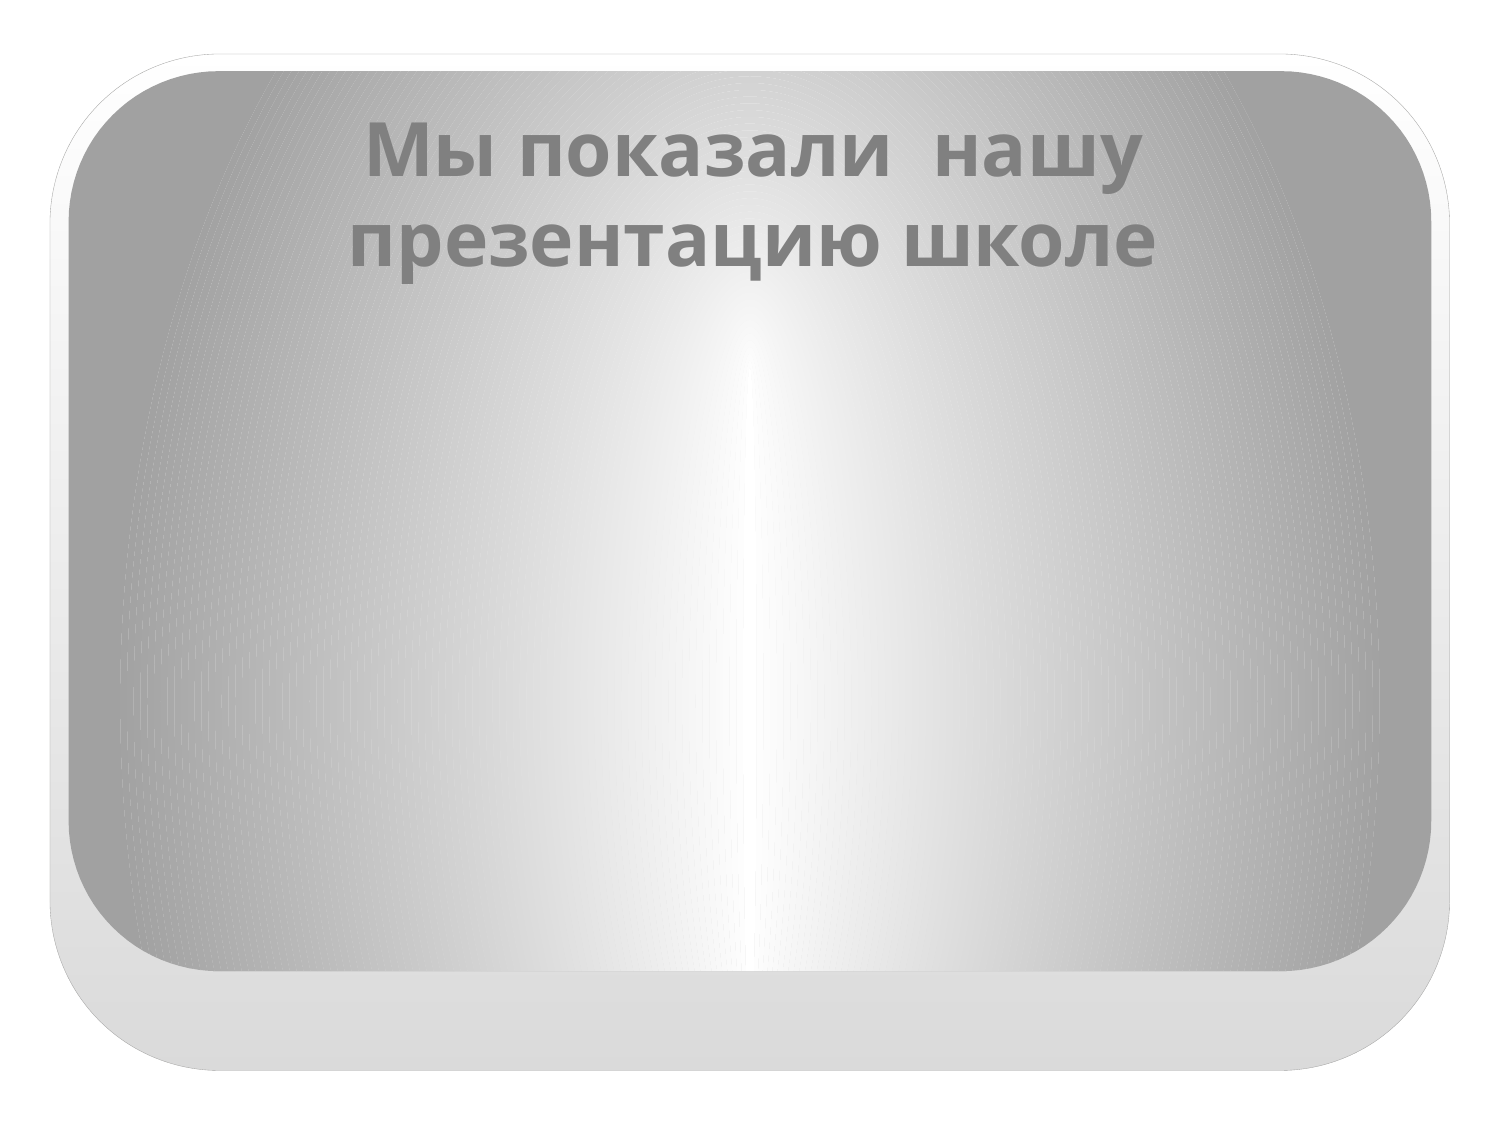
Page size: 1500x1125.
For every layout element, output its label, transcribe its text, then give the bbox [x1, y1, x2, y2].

title Мы показали нашу презентацию школе [82, 93, 1425, 267]
